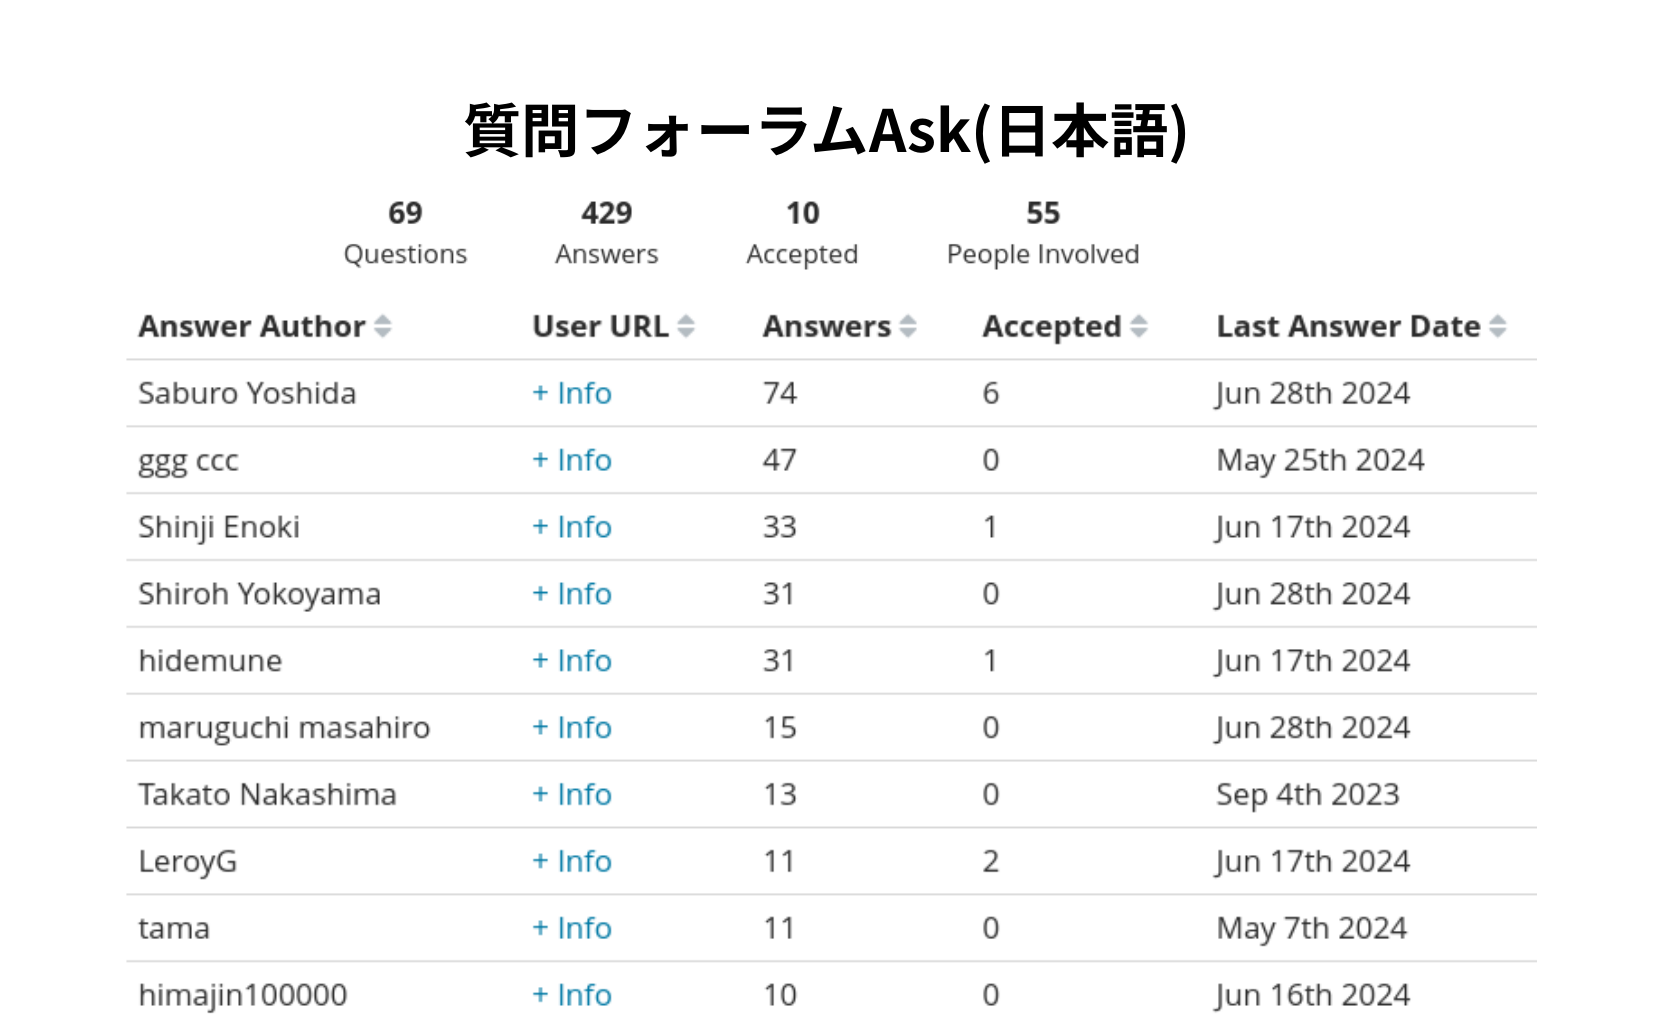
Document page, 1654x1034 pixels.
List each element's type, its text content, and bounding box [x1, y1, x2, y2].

title 質問フォーラムAsk(日本語) [82, 41, 1571, 214]
picture [116, 214, 1537, 1033]
